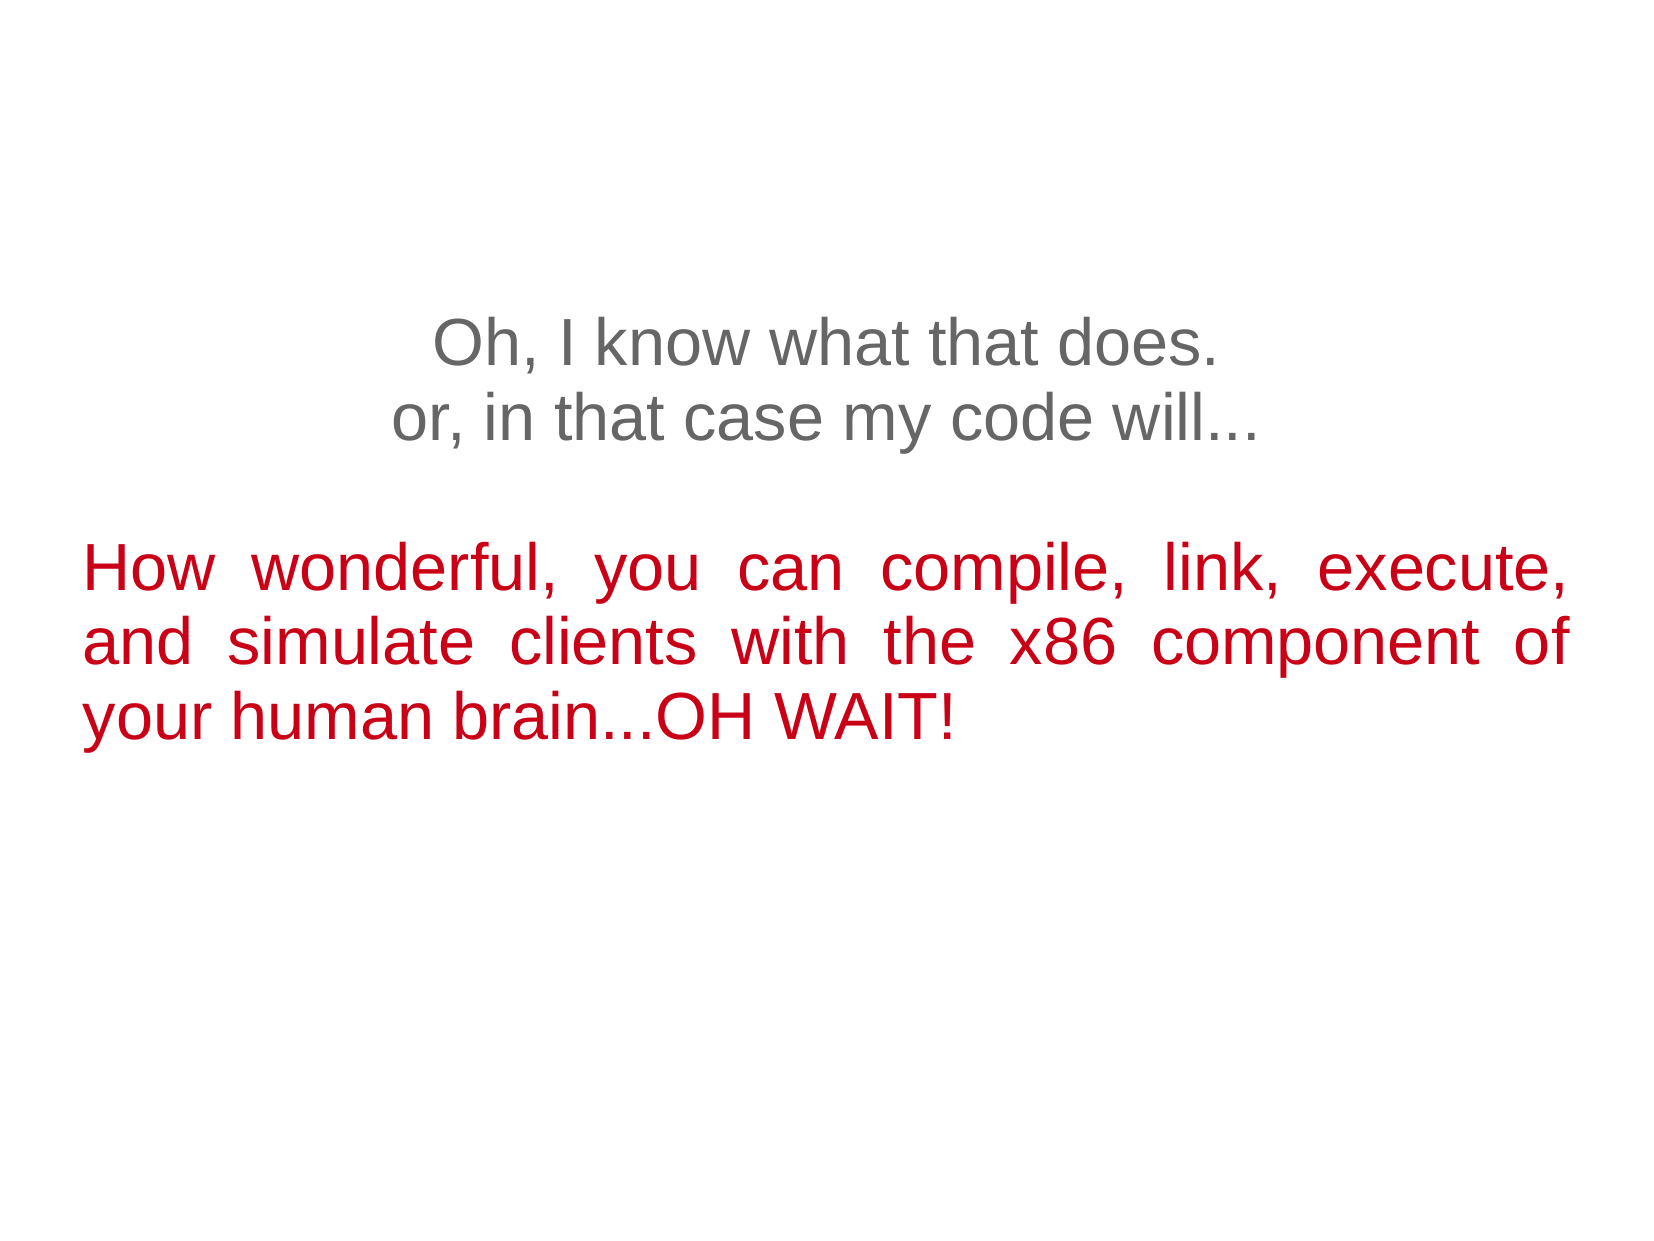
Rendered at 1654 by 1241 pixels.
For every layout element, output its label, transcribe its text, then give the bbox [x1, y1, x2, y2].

subtitle Oh, I know what that does. or, in that case my code will... How wonderful, you can compile, link, execute, and simulate clients with the x86 component of your human brain...OH WAIT! [82, 56, 1571, 1102]
